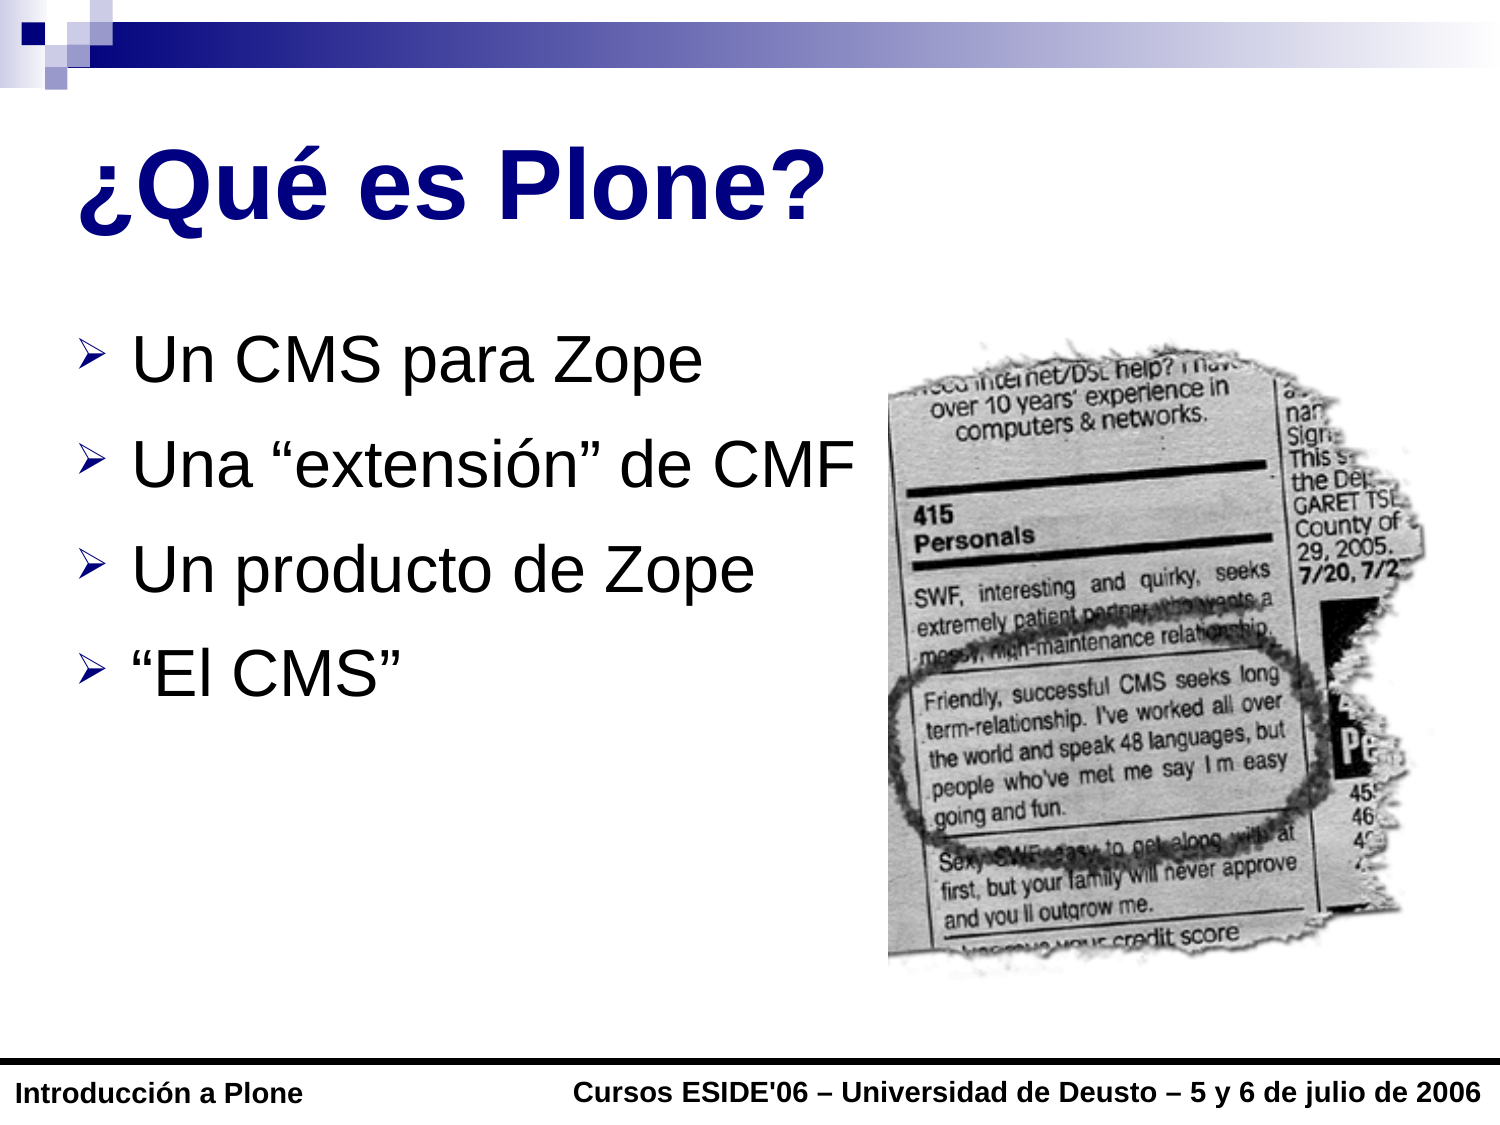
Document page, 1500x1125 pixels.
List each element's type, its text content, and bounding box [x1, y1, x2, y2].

picture [888, 335, 1439, 986]
list Un CMS para Zope Una “extensión” de CMF Un producto de Zope “El CMS” [75, 324, 1426, 1034]
title ¿Qué es Plone? [75, 66, 1426, 309]
